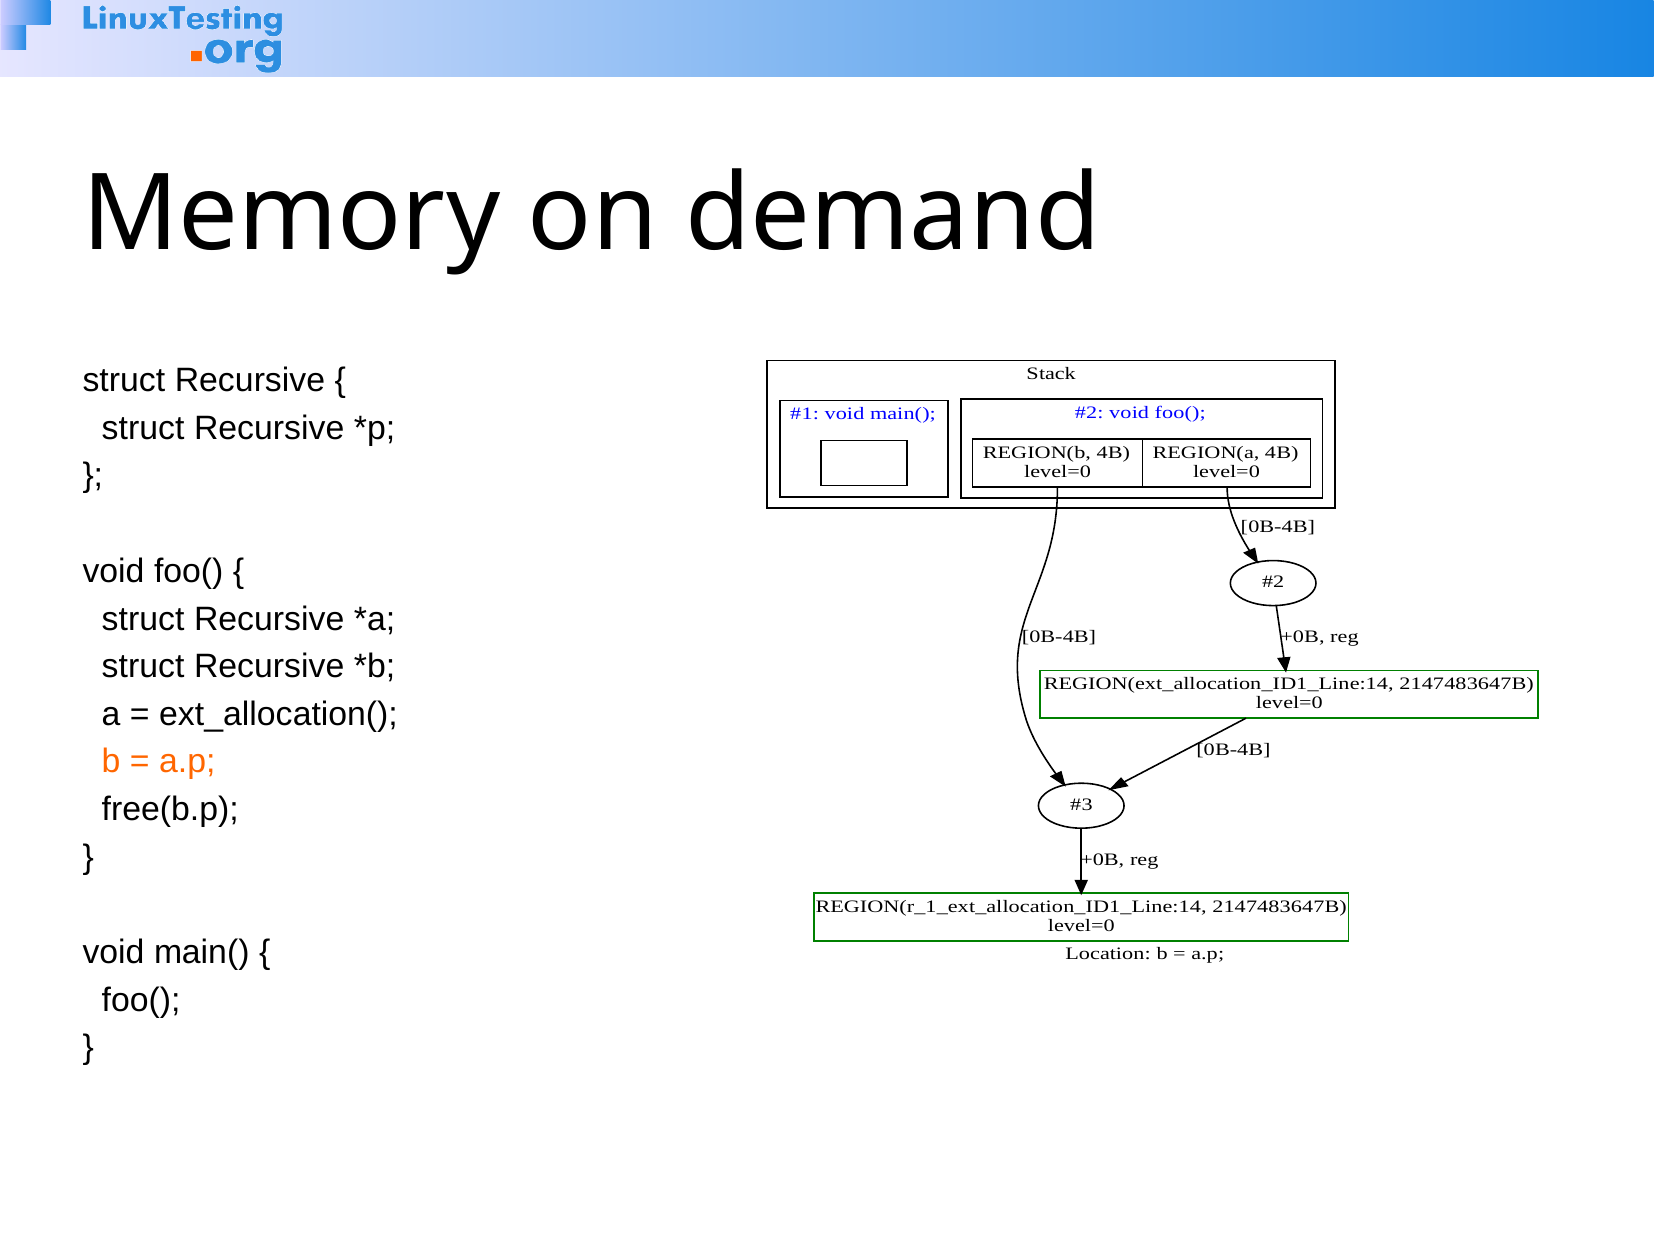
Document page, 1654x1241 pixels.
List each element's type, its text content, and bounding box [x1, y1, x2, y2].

picture [83, 5, 282, 73]
title Memory on demand [82, 76, 1571, 336]
list struct Recursive { struct Recursive *p; }; void foo() { struct Recursive *a; struct Recursive *b; a = ext_allocation(); b = a.p; free(b.p); } void main() { foo(); } [82, 358, 809, 1078]
picture [747, 345, 1546, 976]
